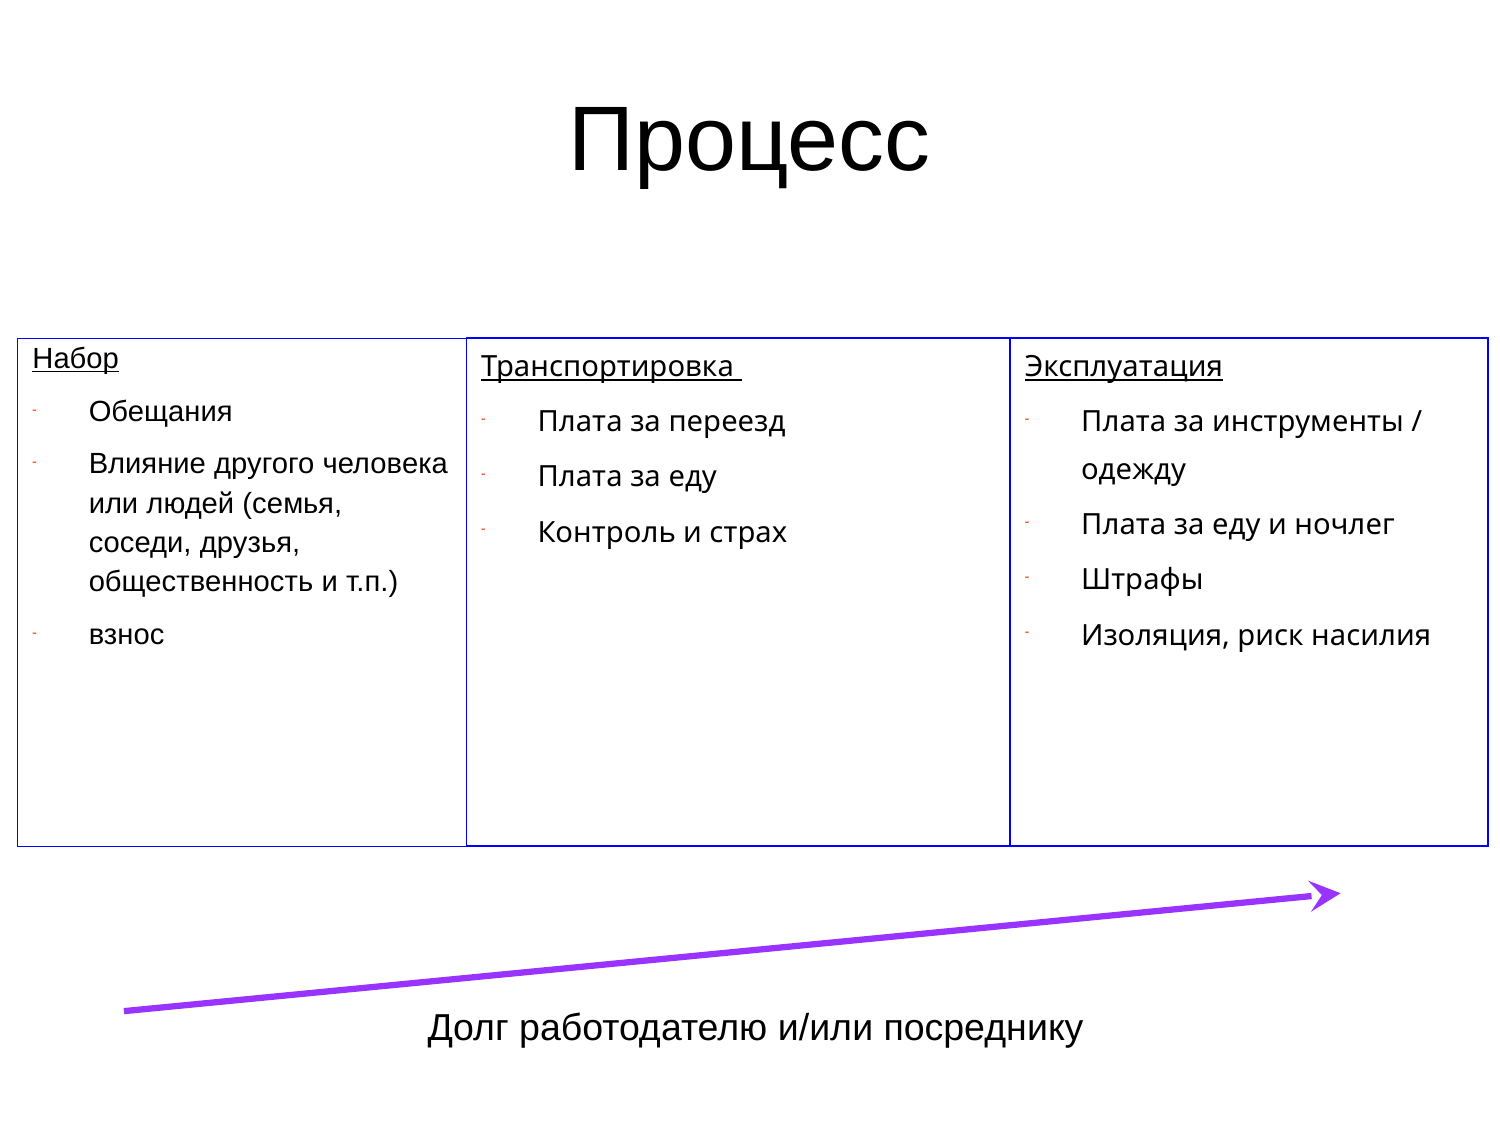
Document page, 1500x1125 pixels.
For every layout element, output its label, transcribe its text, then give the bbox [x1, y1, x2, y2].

title Процесс [75, 45, 1425, 233]
text_box Транспортировка Плата за переезд Плата за еду Контроль и страх [466, 338, 1009, 847]
text_box Эксплуатация Плата за инструменты / одежду Плата за еду и ночлег Штрафы Изоляция, риск насилия [1009, 338, 1489, 847]
text_box Долг работодателю и/или посреднику [64, 999, 1447, 1060]
list Набор Обещания Влияние другого человека или людей (семья, соседи, друзья, общественность и т.п.) взнос [17, 338, 466, 847]
